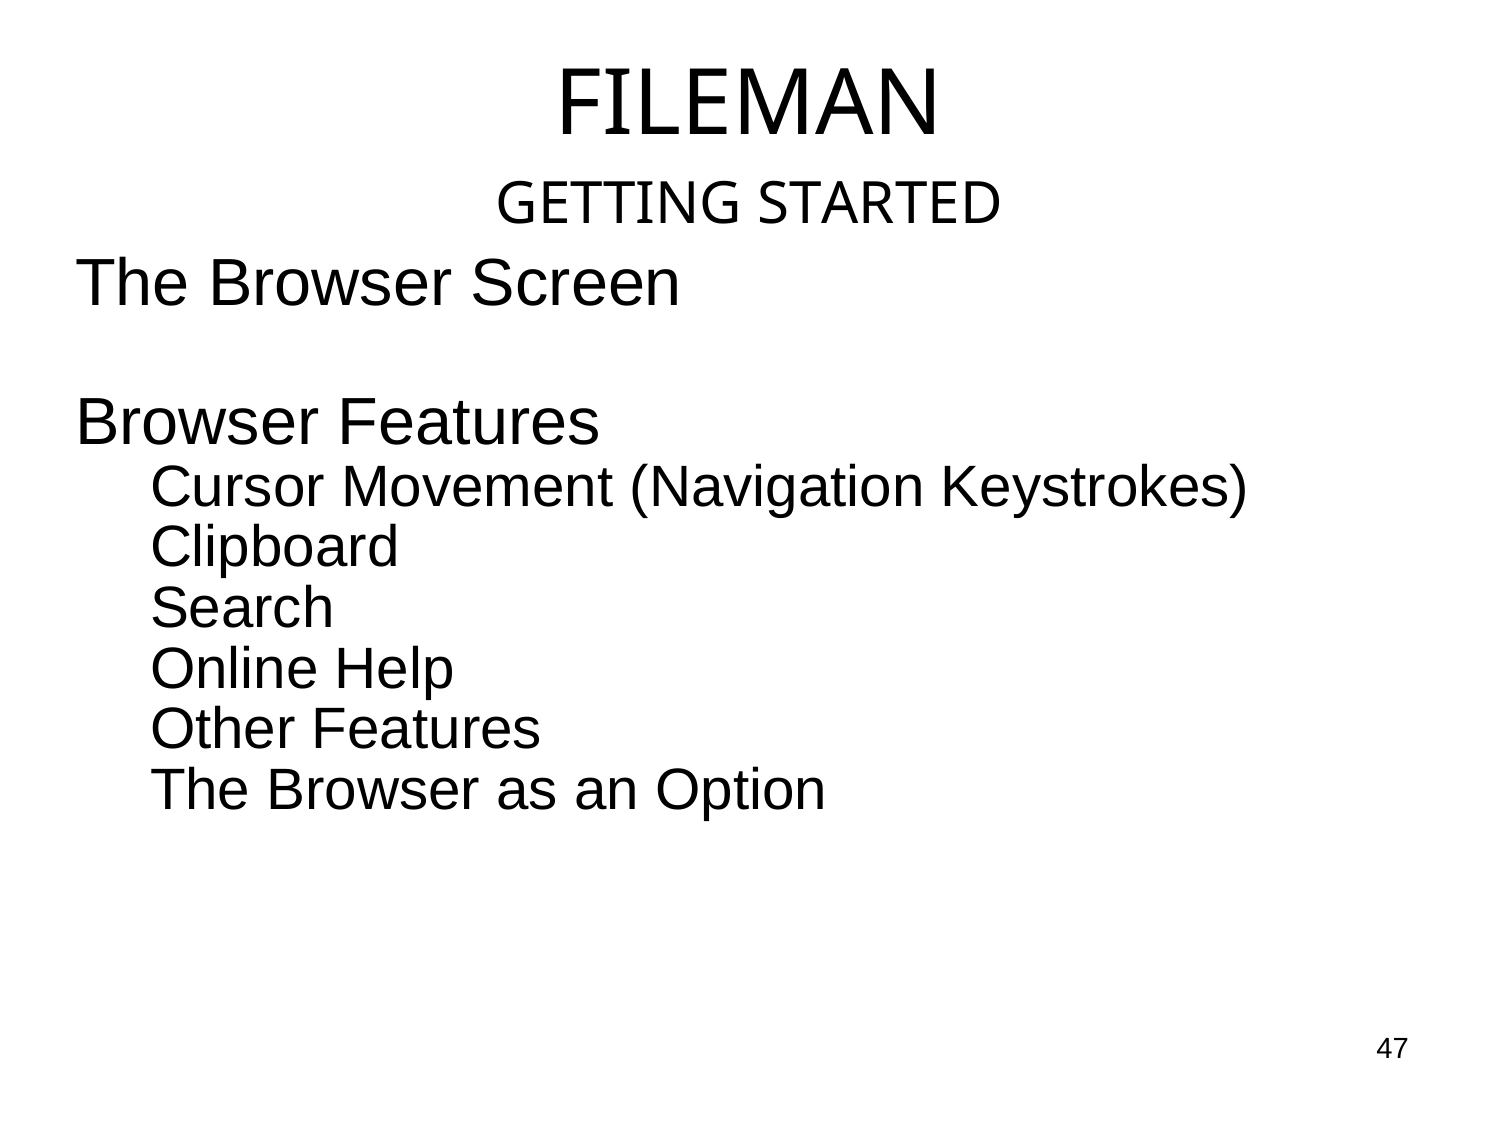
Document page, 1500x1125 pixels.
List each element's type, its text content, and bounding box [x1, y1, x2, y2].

title FILEMAN GETTING STARTED [75, 32, 1424, 245]
list The Browser Screen Browser Features Cursor Movement (Navigation Keystrokes) Clipboard Search Online Help Other Features The Browser as an Option [75, 262, 1424, 991]
